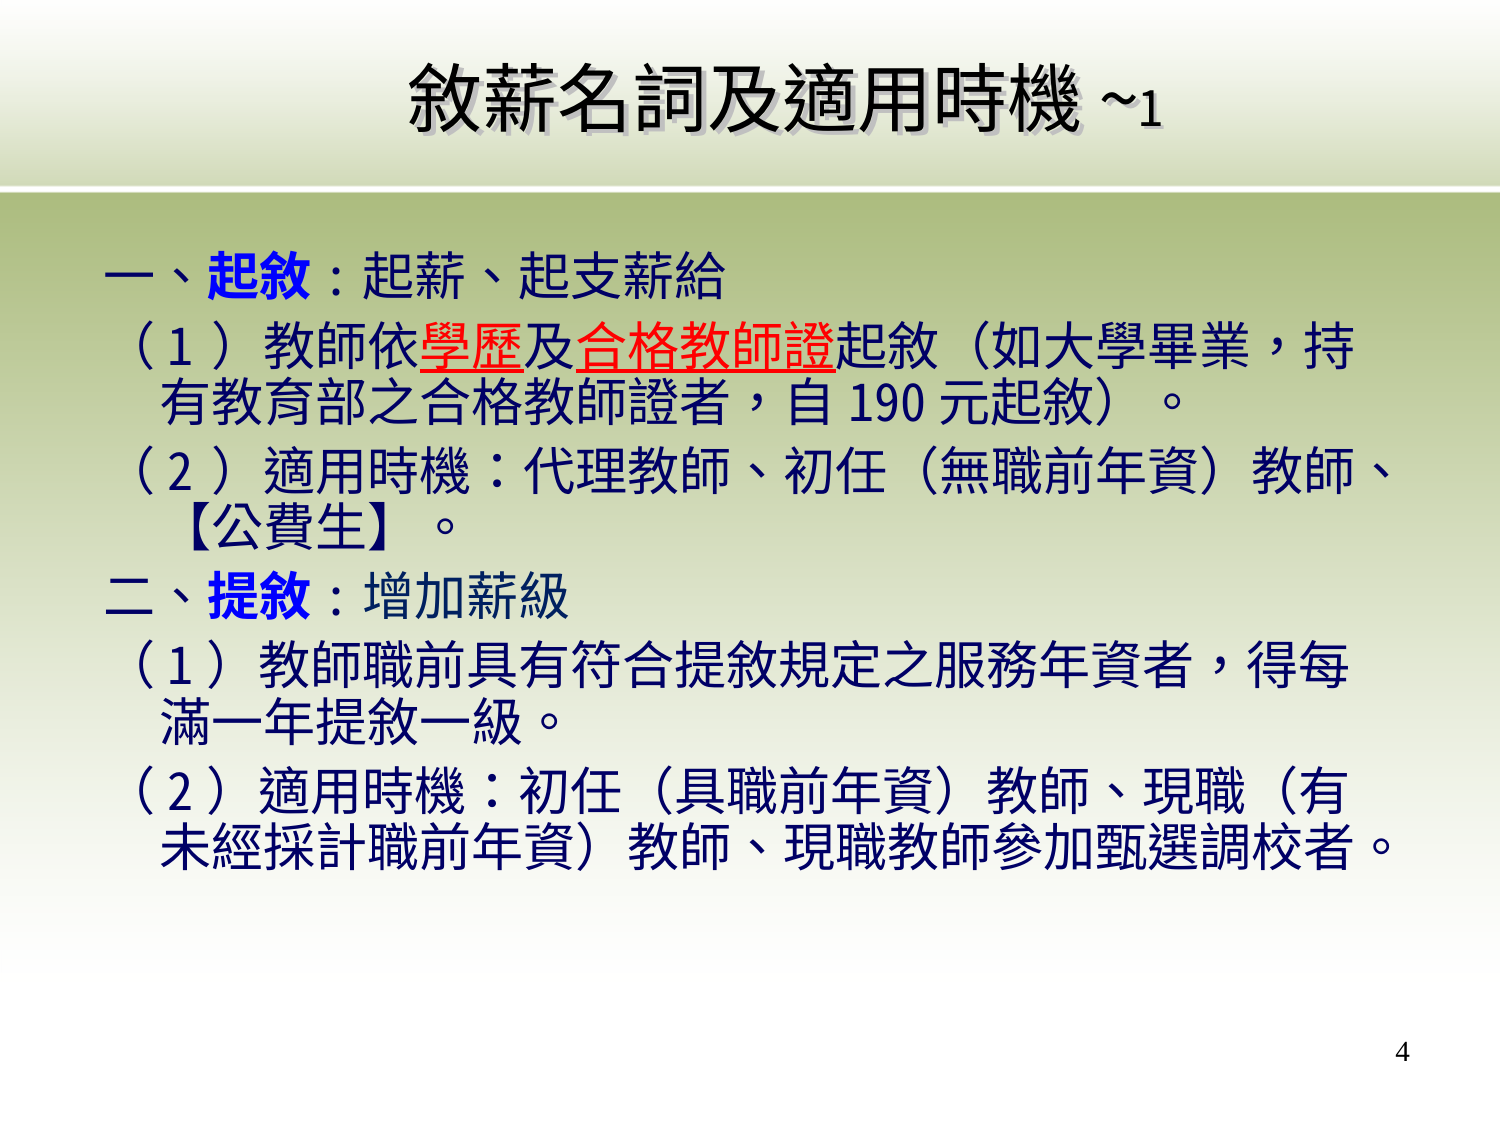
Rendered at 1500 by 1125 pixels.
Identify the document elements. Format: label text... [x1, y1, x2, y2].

title 敘薪名詞及適用時機~1 [187, 42, 1300, 149]
picture [0, 0, 1500, 1125]
text_box <number> [1074, 1024, 1426, 1103]
list 一、起敘:起薪、起支薪給 （1）教師依學歷及合格教師證起敘（如大學畢業，持有教育部之合格教師證者，自190元起敘）。 （2）適用時機：代理教師、初任（無職前年資）教師、【公費生】。 二、提敘:增加薪級 （1）教師職前具有符合提敘規定之服務年資者，得每滿一年提敘一級。 （2）適用時機：初任（具職前年資）教師、現職（有未經採計職前年資）教師、現職教師參加甄選調校者。 [88, 243, 1400, 1094]
